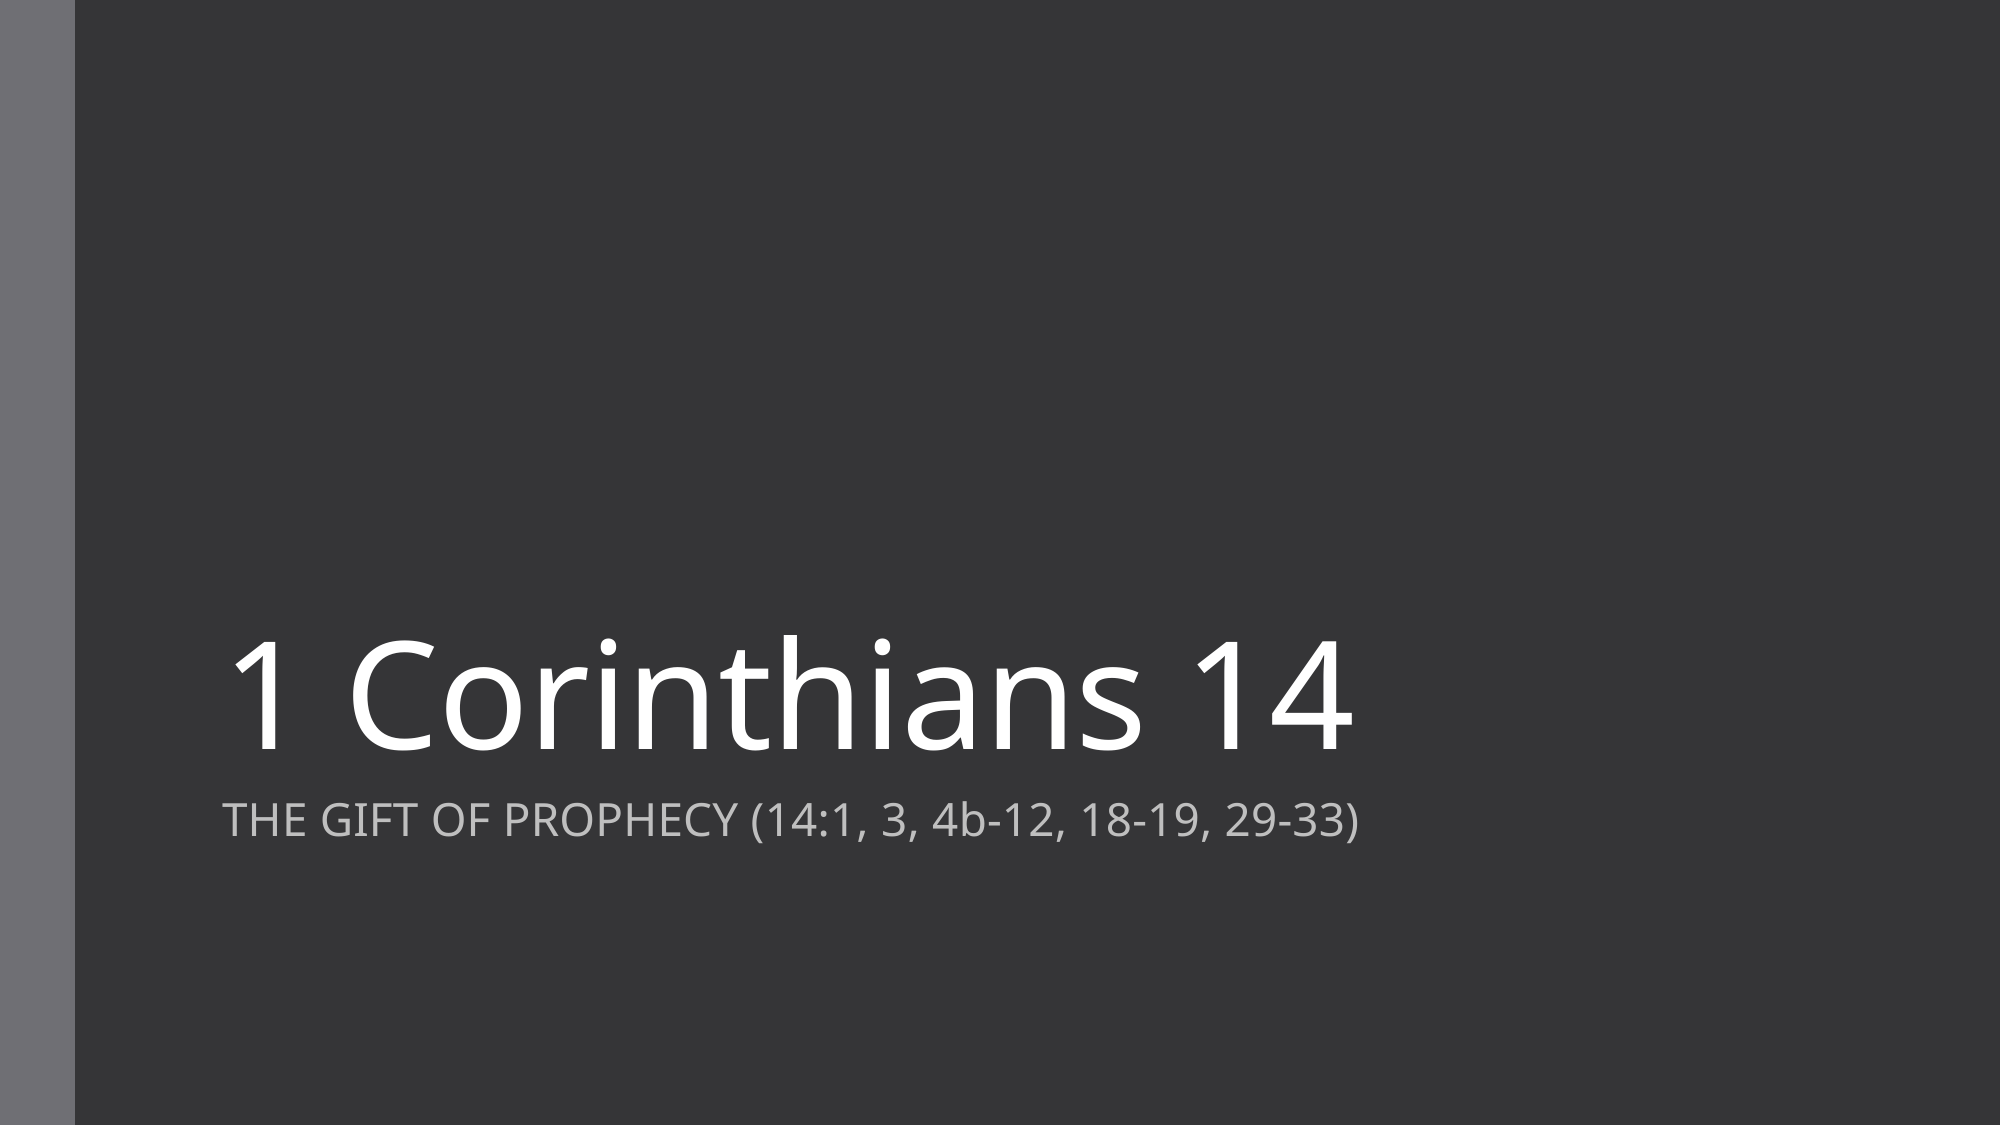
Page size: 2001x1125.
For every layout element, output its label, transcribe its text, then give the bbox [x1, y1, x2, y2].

title 1 Corinthians 14 [206, 124, 1752, 787]
subtitle THE GIFT OF PROPHECY (14:1, 3, 4b-12, 18-19, 29-33) [206, 787, 1752, 1066]
